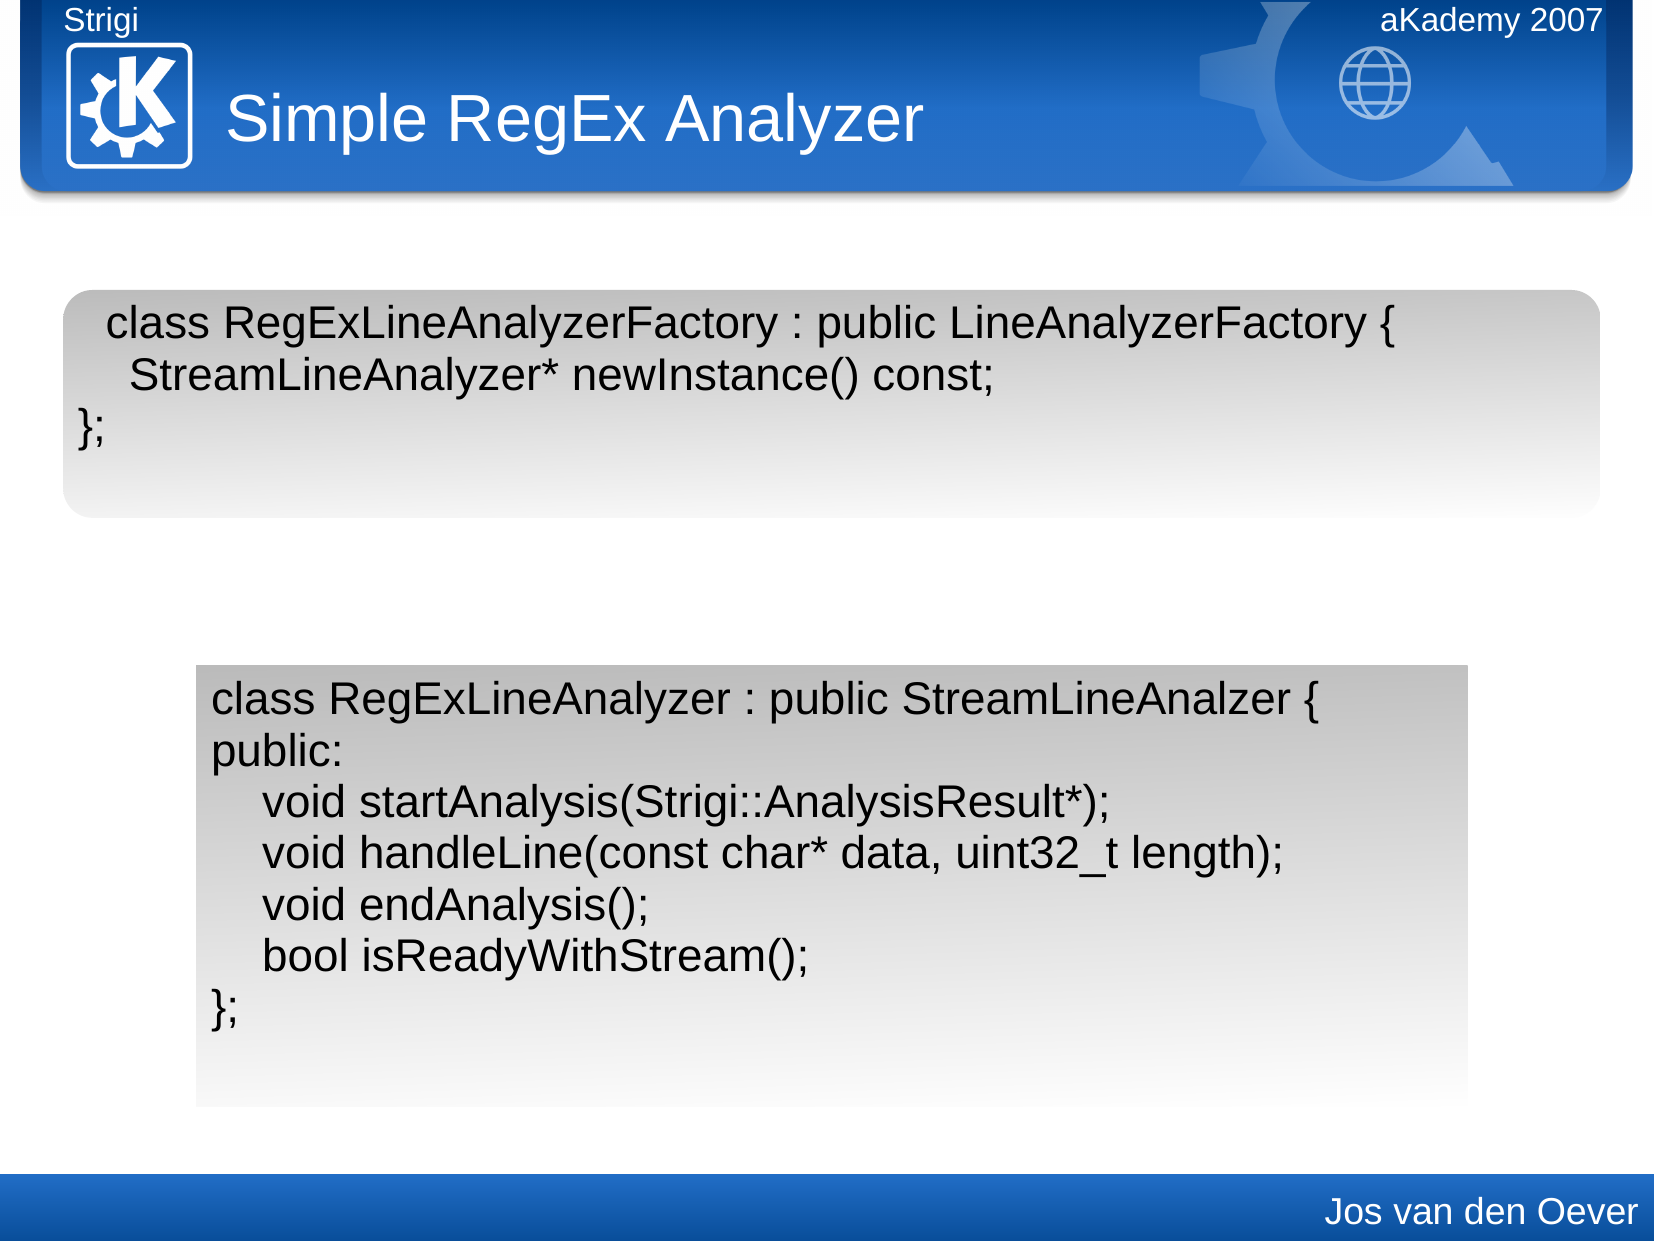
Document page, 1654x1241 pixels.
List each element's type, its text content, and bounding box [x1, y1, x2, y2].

text_box class RegExLineAnalyzer : public StreamLineAnalzer { public: void startAnalysis(Strigi::AnalysisResult*); void handleLine(const char* data, uint32_t length); void endAnalysis(); bool isReadyWithStream(); }; [196, 665, 1468, 1107]
picture [0, 0, 1652, 216]
text_box class RegExLineAnalyzerFactory : public LineAnalyzerFactory { StreamLineAnalyzer* newInstance() const; }; [63, 289, 1601, 518]
title Simple RegEx Analyzer [225, 49, 1571, 188]
